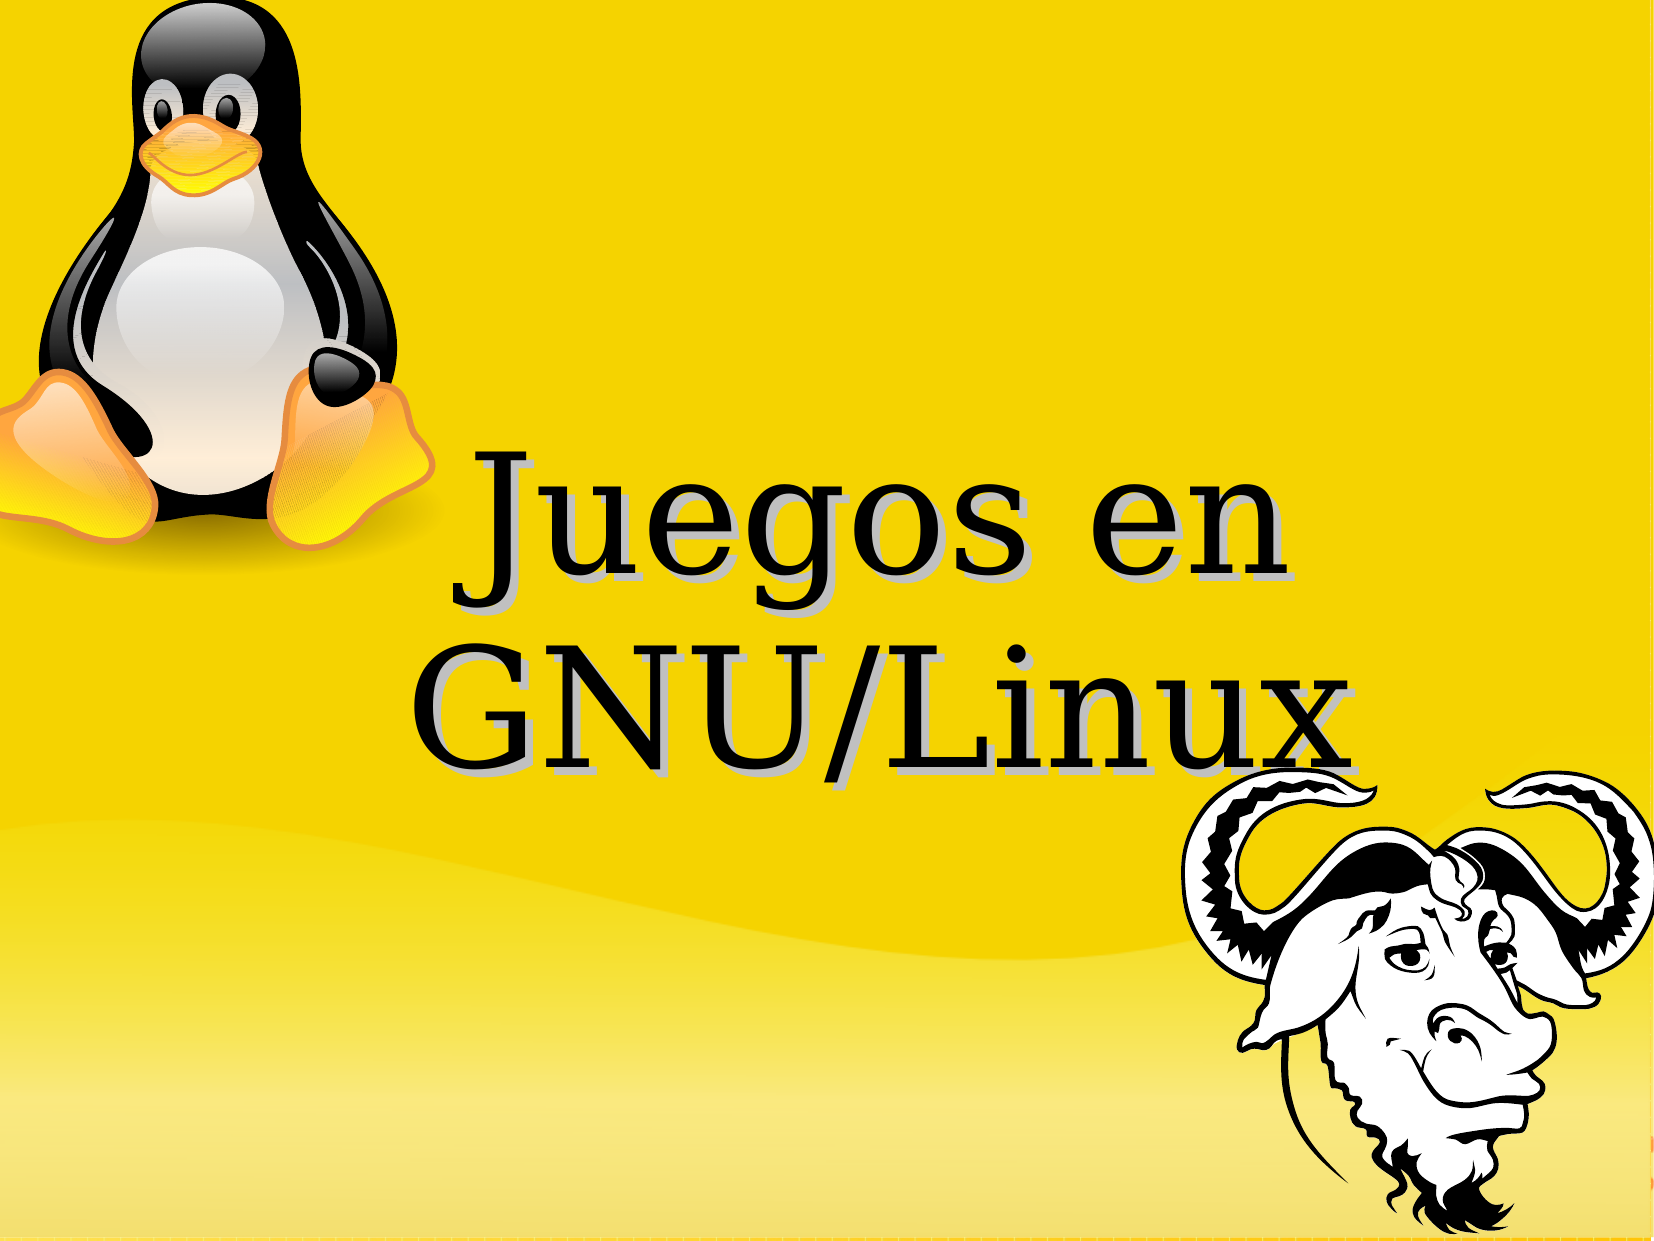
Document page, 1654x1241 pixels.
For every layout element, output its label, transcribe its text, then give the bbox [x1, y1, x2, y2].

subtitle Juegos en GNU/Linux [135, 132, 1625, 1093]
picture [0, 0, 1654, 1241]
